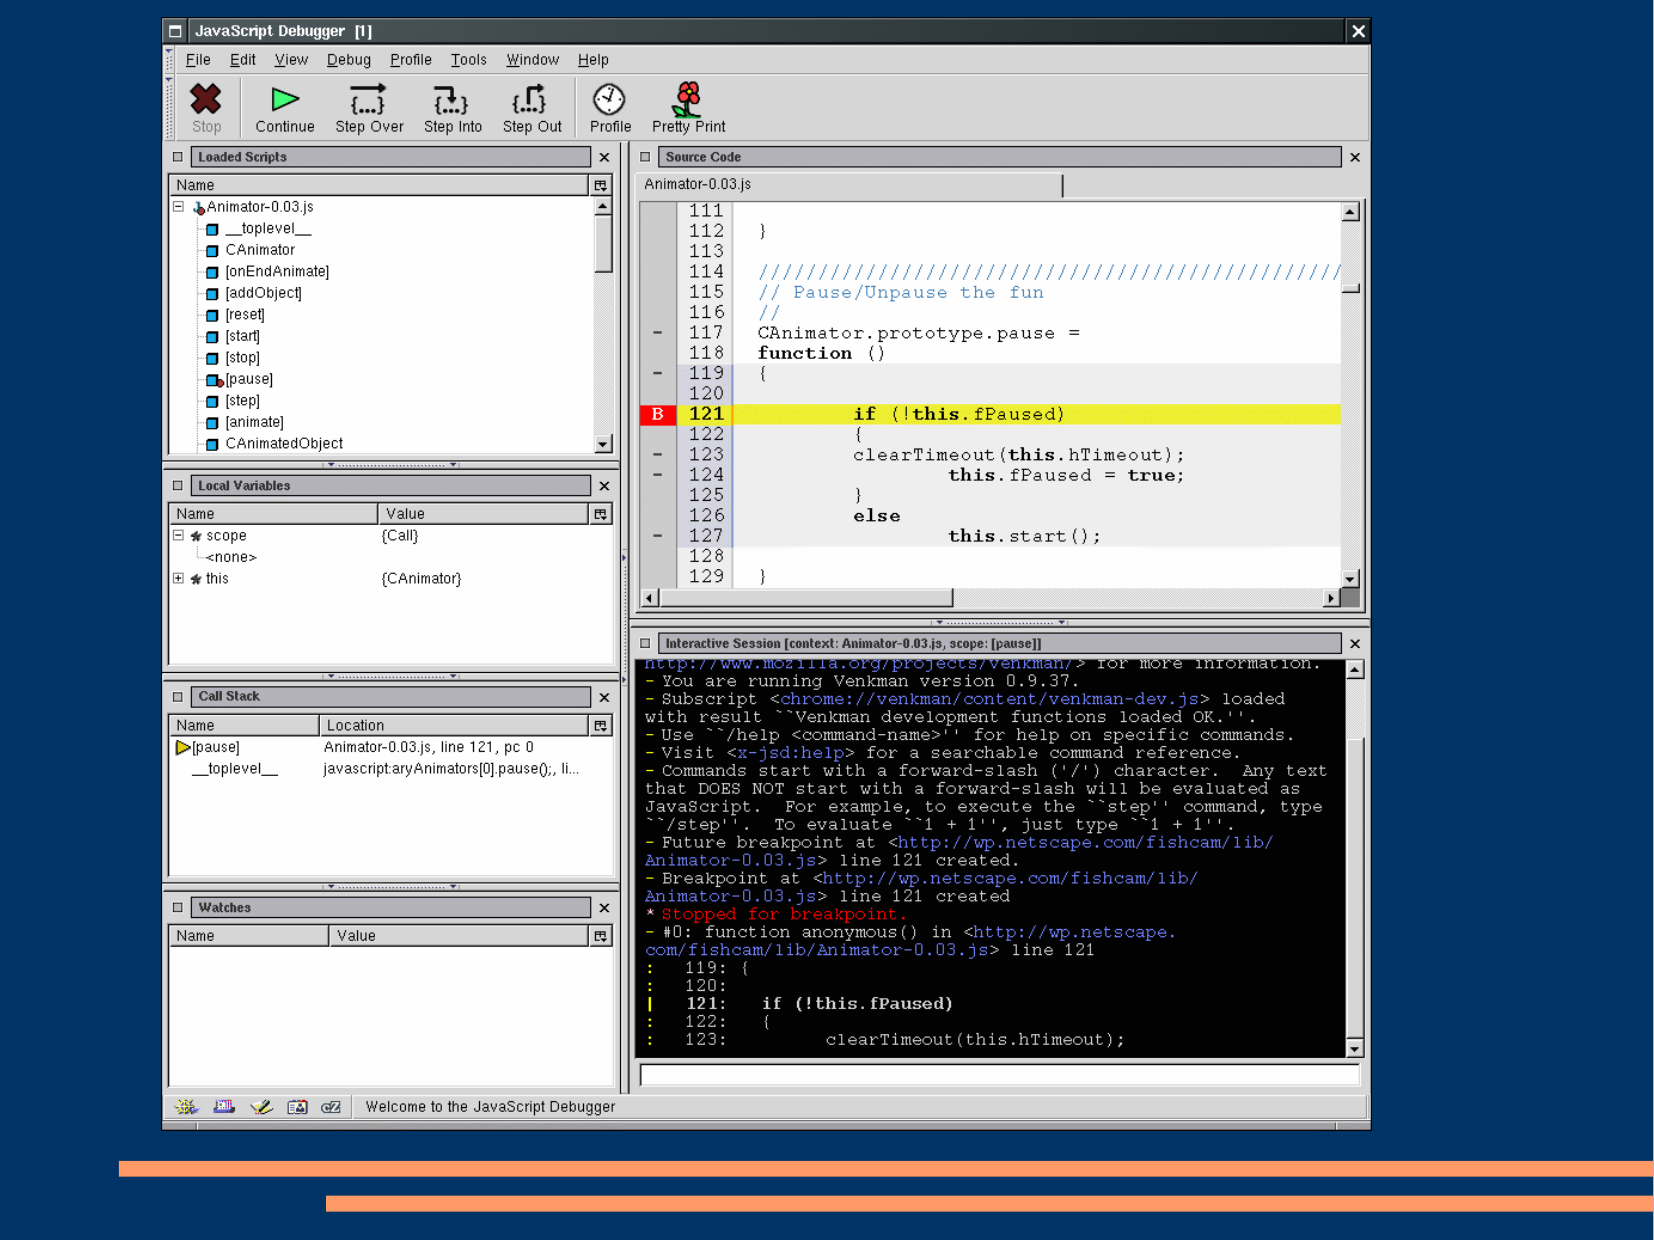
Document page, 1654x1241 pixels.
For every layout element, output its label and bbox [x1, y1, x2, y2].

picture [161, 17, 1372, 1131]
